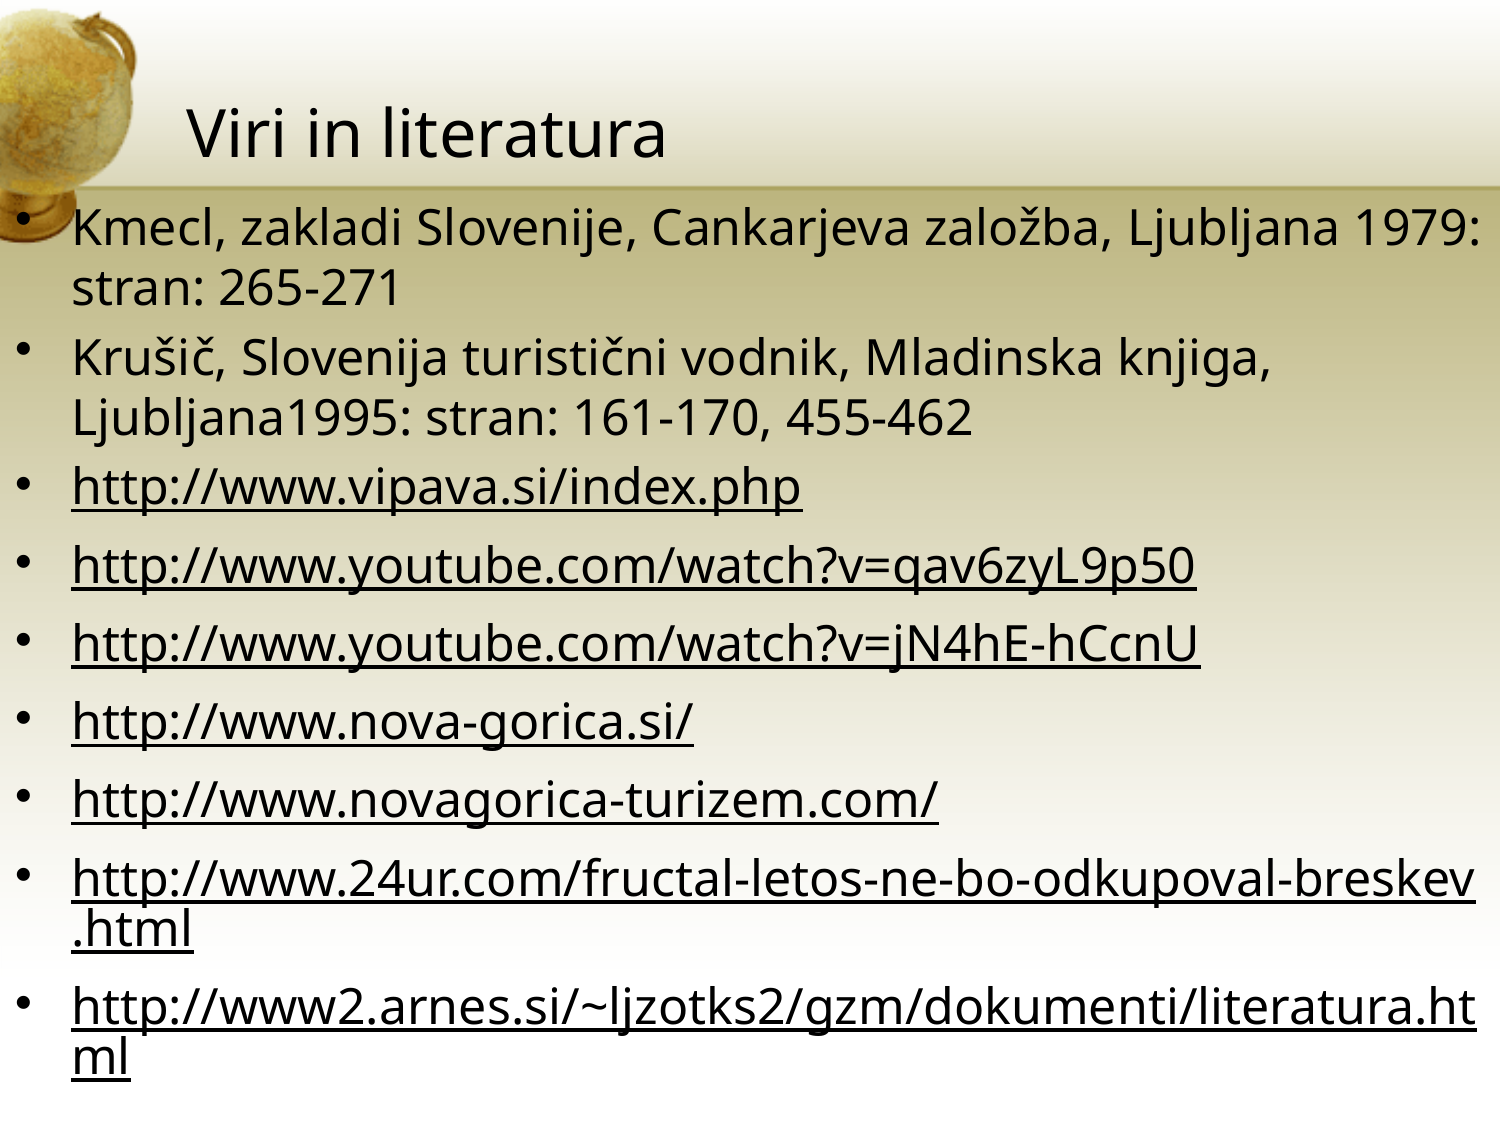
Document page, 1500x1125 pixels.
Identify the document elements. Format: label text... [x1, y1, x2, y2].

title Viri in literatura [171, 36, 1436, 179]
list Kmecl, zakladi Slovenije, Cankarjeva založba, Ljubljana 1979: stran: 265-271 Krušič, Slovenija turistični vodnik, Mladinska knjiga, Ljubljana1995: stran: 161-170, 455-462 http://www.vipava.si/index.php http://www.youtube.com/watch?v=qav6zyL9p50 http://www.youtube.com/watch?v=jN4hE-hCcnU http://www.nova-gorica.si/ http://www.novagorica-turizem.com/ http://www.24ur.com/fructal-letos-ne-bo-odkupoval-breskev.html http://www2.arnes.si/~ljzotks2/gzm/dokumenti/literatura.html [0, 187, 1500, 1125]
picture [0, 0, 1500, 187]
